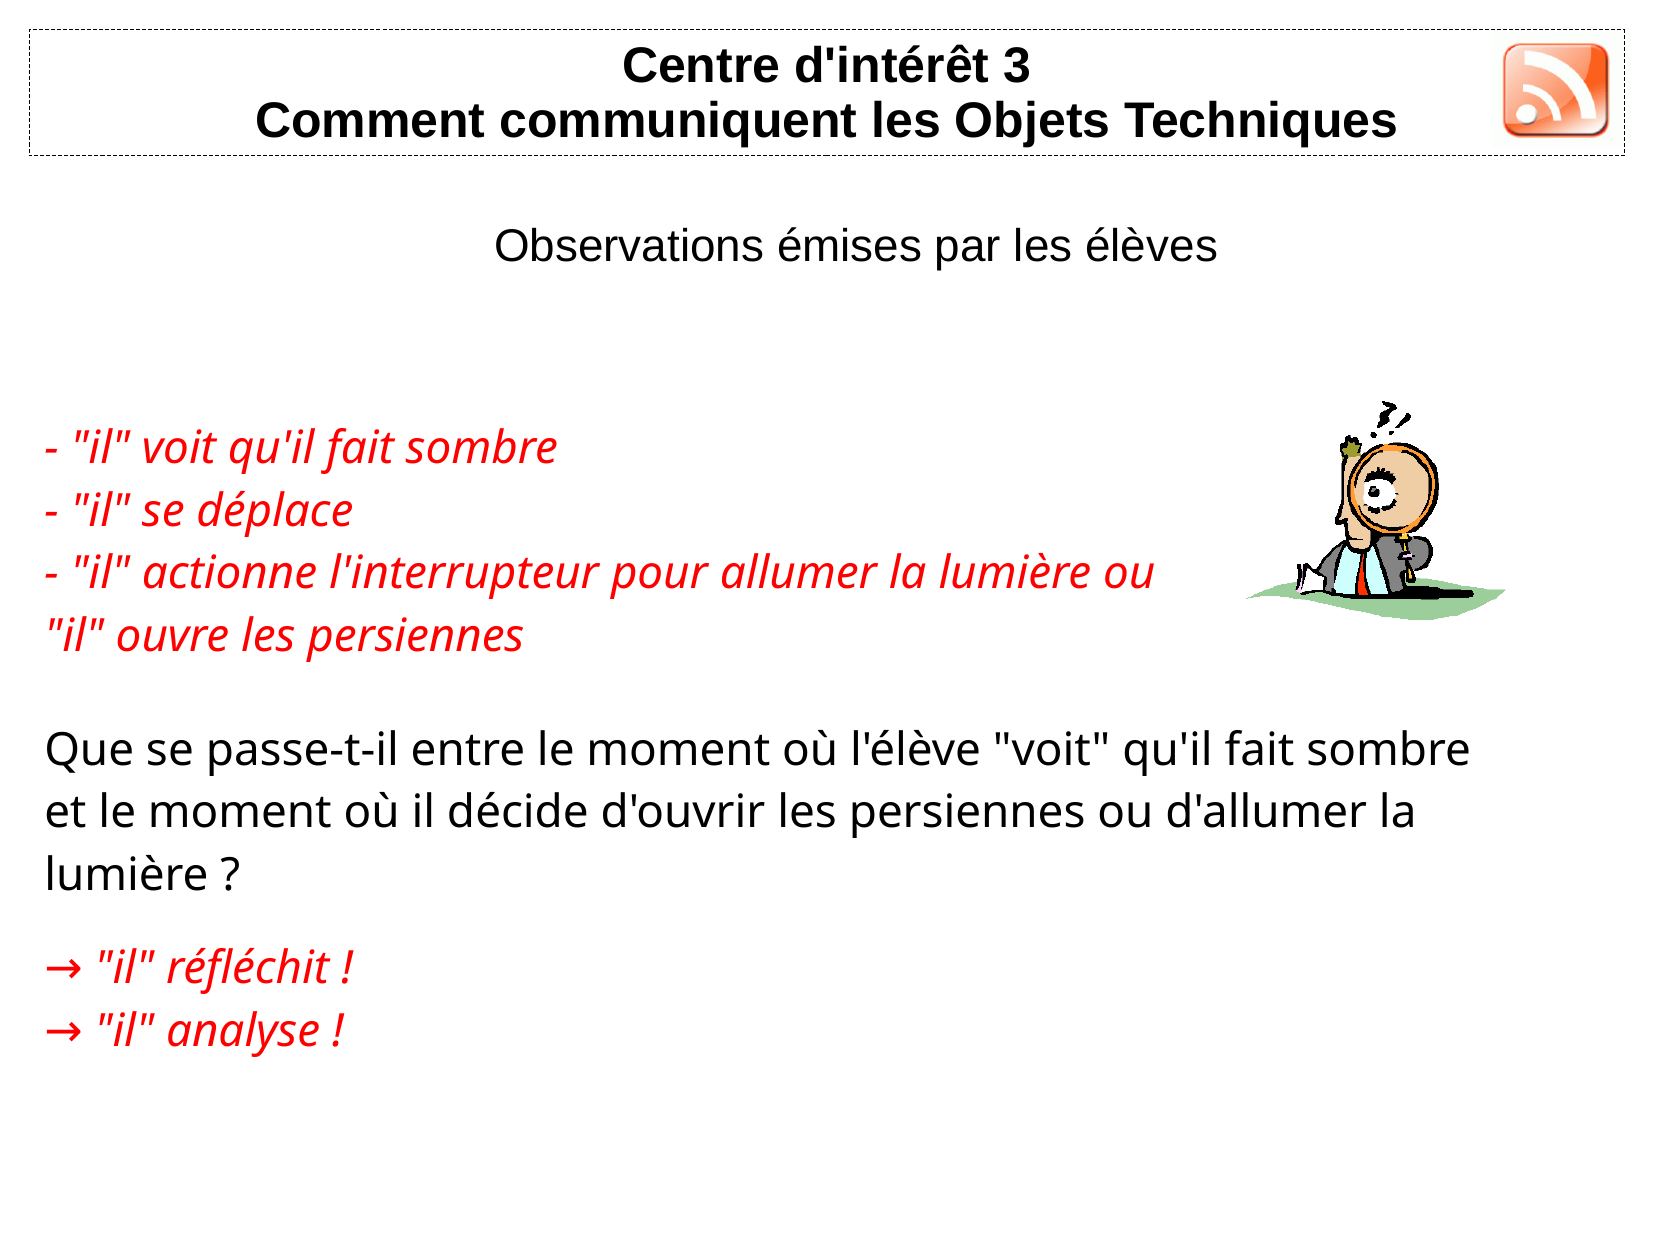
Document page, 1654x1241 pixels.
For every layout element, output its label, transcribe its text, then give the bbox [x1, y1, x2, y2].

picture [1244, 400, 1506, 621]
text_box → "il" réfléchit ! → "il" analyse ! [29, 927, 1536, 1070]
text_box Centre d'intérêt 3 Comment communiquent les Objets Techniques [29, 29, 1625, 156]
text_box Que se passe-t-il entre le moment où l'élève "voit" qu'il fait sombre et le moment où il décide d'ouvrir les persiennes ou d'allumer la lumière ? [29, 708, 1536, 915]
text_box Observations émises par les élèves [59, 212, 1625, 279]
text_box - "il" voit qu'il fait sombre - "il" se déplace - "il" actionne l'interrupteur pour allumer la lumière ou "il" ouvre les persiennes [29, 407, 1536, 678]
